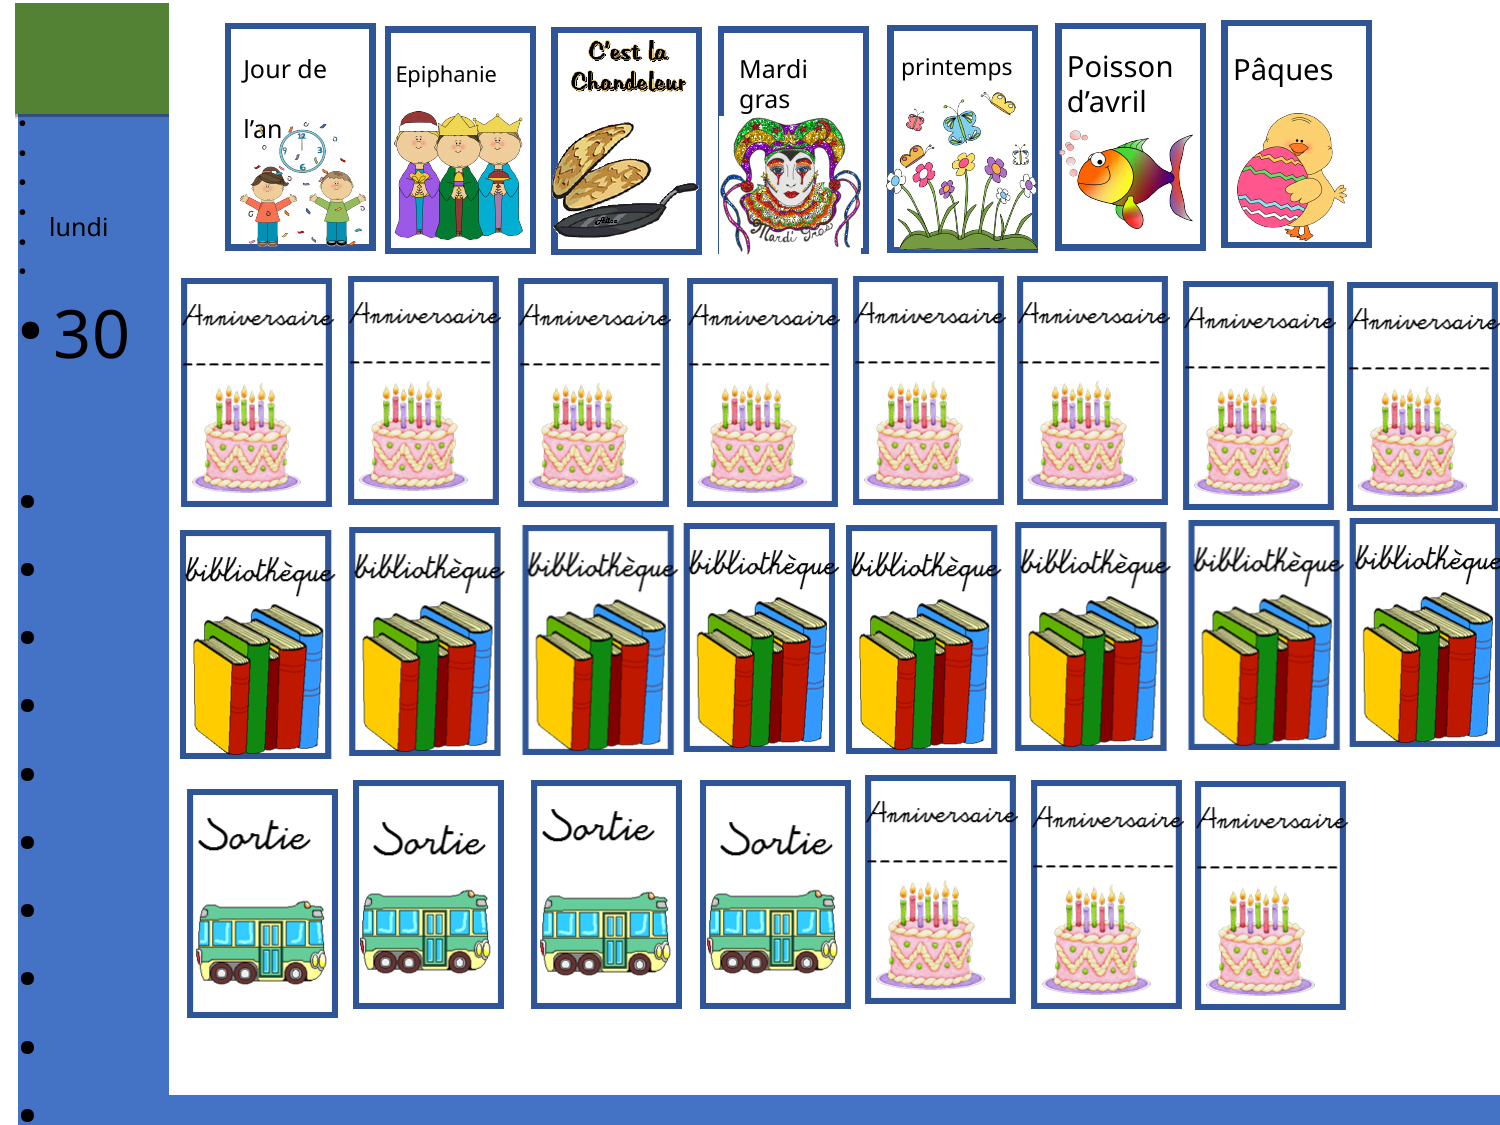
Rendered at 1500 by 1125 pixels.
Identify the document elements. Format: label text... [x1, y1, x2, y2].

picture [526, 40, 861, 260]
text_box Jour de l’an [228, 46, 342, 151]
picture [1237, 113, 1347, 241]
picture [353, 780, 504, 1009]
picture [1059, 129, 1193, 229]
table_cell [612, 1094, 761, 1125]
text_box dimanche [164, 204, 170, 249]
picture [700, 775, 1365, 1010]
table_cell [464, 1094, 612, 1125]
picture [240, 122, 366, 247]
table_cell [315, 1094, 464, 1125]
picture [178, 789, 338, 1018]
table_cell [761, 1094, 909, 1125]
picture [171, 518, 1500, 759]
picture [886, 92, 1038, 250]
text_box Poisson d’avril [1052, 41, 1189, 126]
table_header [18, 114, 167, 287]
text_box [15, 3, 1500, 282]
text_box [170, 505, 1500, 1094]
table_cell [167, 507, 315, 1125]
text_box printemps [886, 45, 1028, 88]
text_box Mardi gras [725, 46, 823, 116]
picture [522, 780, 682, 1009]
table_cell [18, 469, 167, 1125]
text_box Pâques [1218, 44, 1349, 94]
text_box Epiphanie [381, 53, 512, 94]
table_cell [1058, 1094, 1206, 1125]
text_box lundi [34, 204, 124, 249]
table_cell [1206, 1094, 1355, 1125]
picture [166, 276, 1500, 511]
table_cell [1355, 1094, 1500, 1125]
table_cell [909, 1094, 1058, 1125]
table_cell 30 [18, 287, 166, 469]
picture [394, 111, 523, 240]
